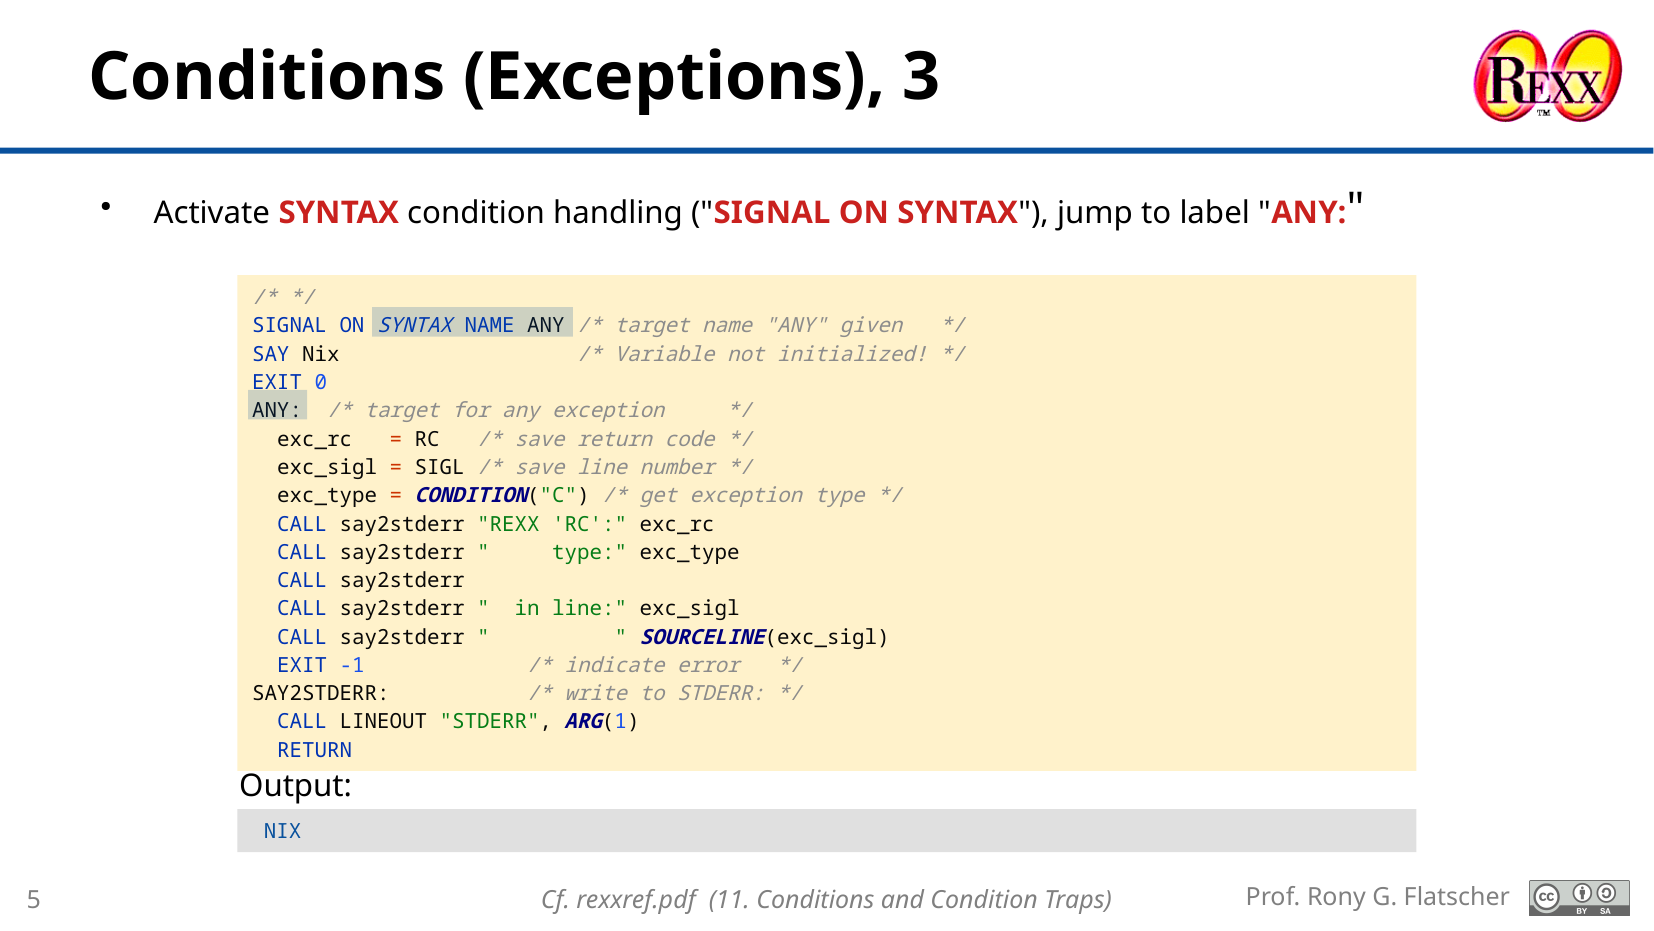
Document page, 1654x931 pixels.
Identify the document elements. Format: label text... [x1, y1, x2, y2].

text_box [248, 389, 308, 420]
text_box Cf. rexxref.pdf (11. Conditions and Condition Traps) [0, 874, 1654, 922]
text_box [372, 307, 573, 337]
text_box NIX [237, 809, 1417, 851]
list Activate SYNTAX condition handling ("SIGNAL ON SYNTAX"), jump to label "ANY:" [82, 177, 1571, 857]
title Conditions (Exceptions), 3 [29, 0, 1654, 148]
text_box Output: [224, 755, 390, 812]
text_box /* */ SIGNAL ON SYNTAX NAME ANY /* target name "ANY" given */ SAY Nix /* Variable not initialized! */ EXIT 0 ANY: /* target for any exception */ exc_rc = RC /* save return code */ exc_sigl = SIGL /* save line number */ exc_type = CONDITION("C") /* get exception type */ CALL say2stderr "REXX 'RC':" exc_rc CALL say2stderr " type:" exc_type CALL say2stderr CALL say2stderr " in line:" exc_sigl CALL say2stderr " " SOURCELINE(exc_sigl) EXIT -1 /* indicate error */ SAY2STDERR: /* write to STDERR: */ CALL LINEOUT "STDERR", ARG(1) RETURN [237, 275, 1417, 749]
